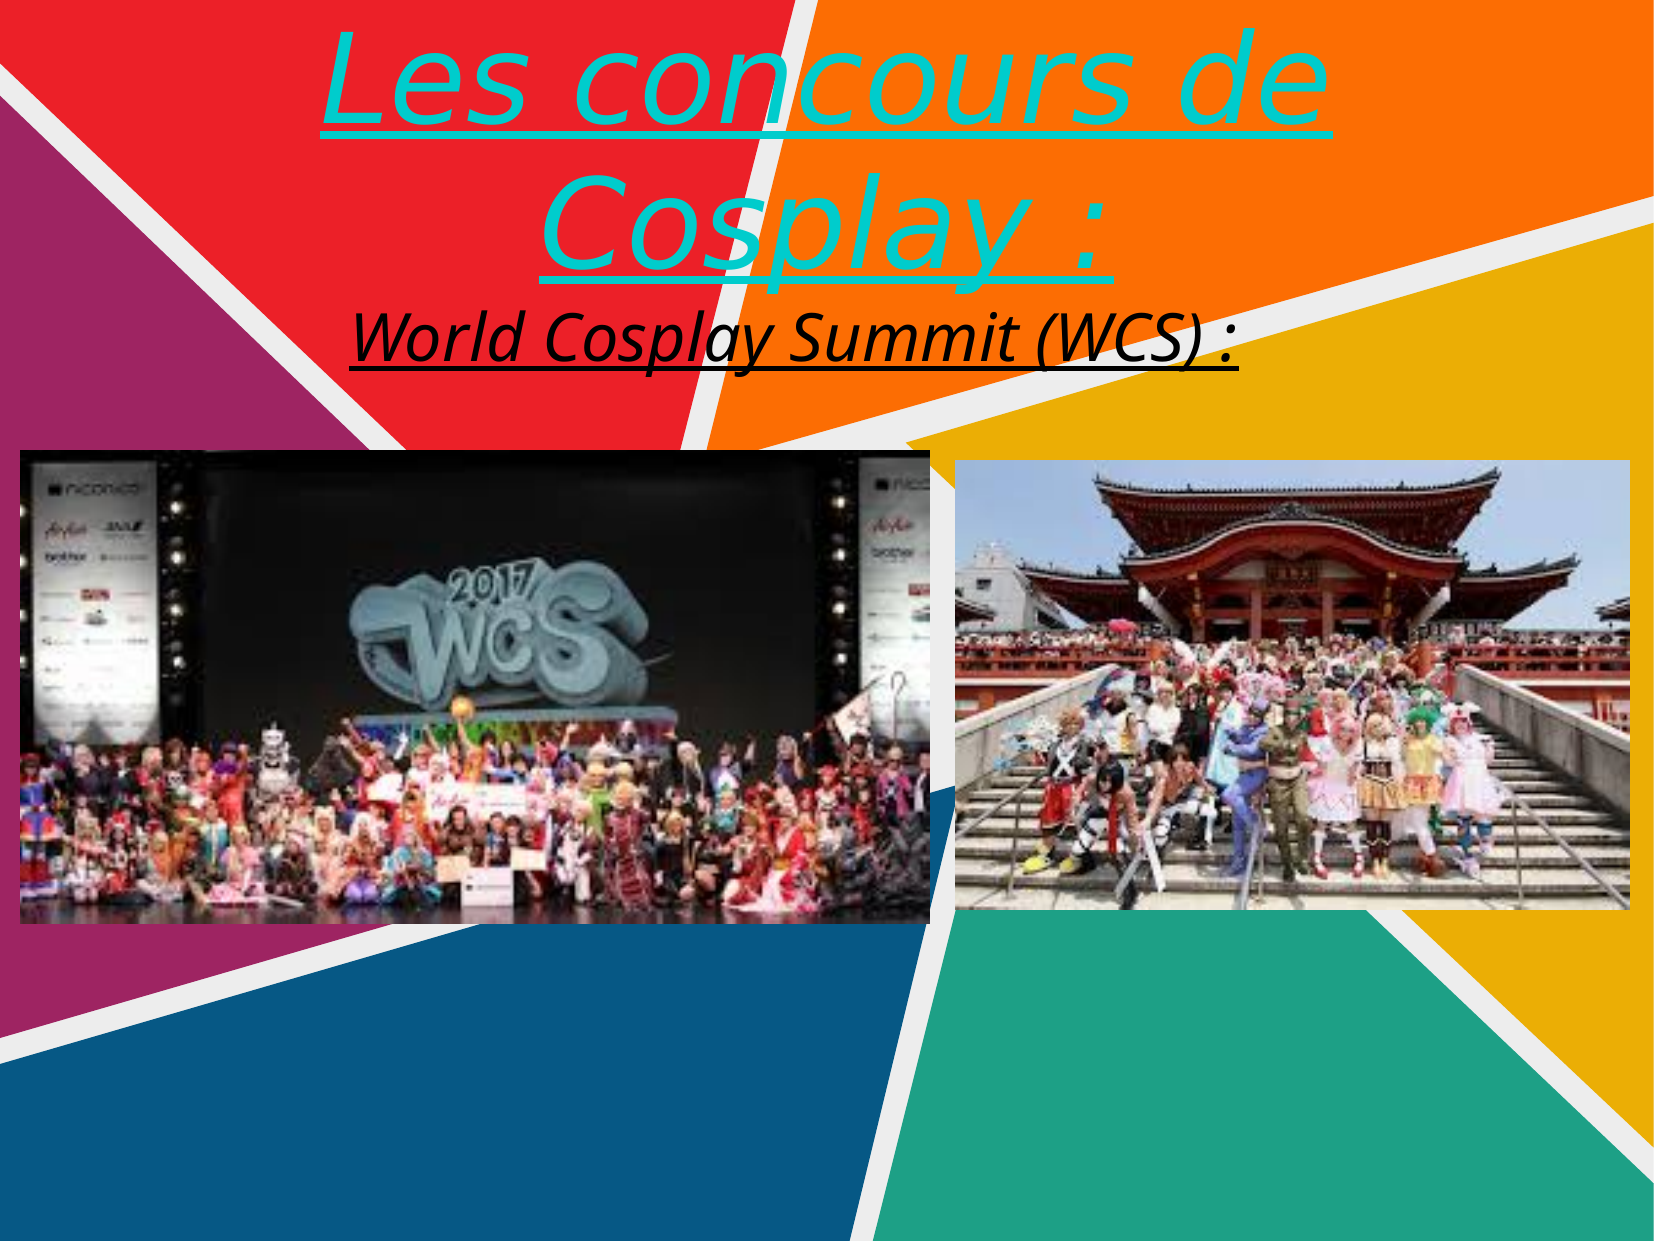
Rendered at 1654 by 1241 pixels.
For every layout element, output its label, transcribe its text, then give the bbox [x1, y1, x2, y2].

picture [955, 460, 1630, 910]
title Les concours de Cosplay : [82, 7, 1571, 299]
list World Cosplay Summit (WCS) : [50, 290, 1539, 1010]
picture [20, 450, 930, 924]
